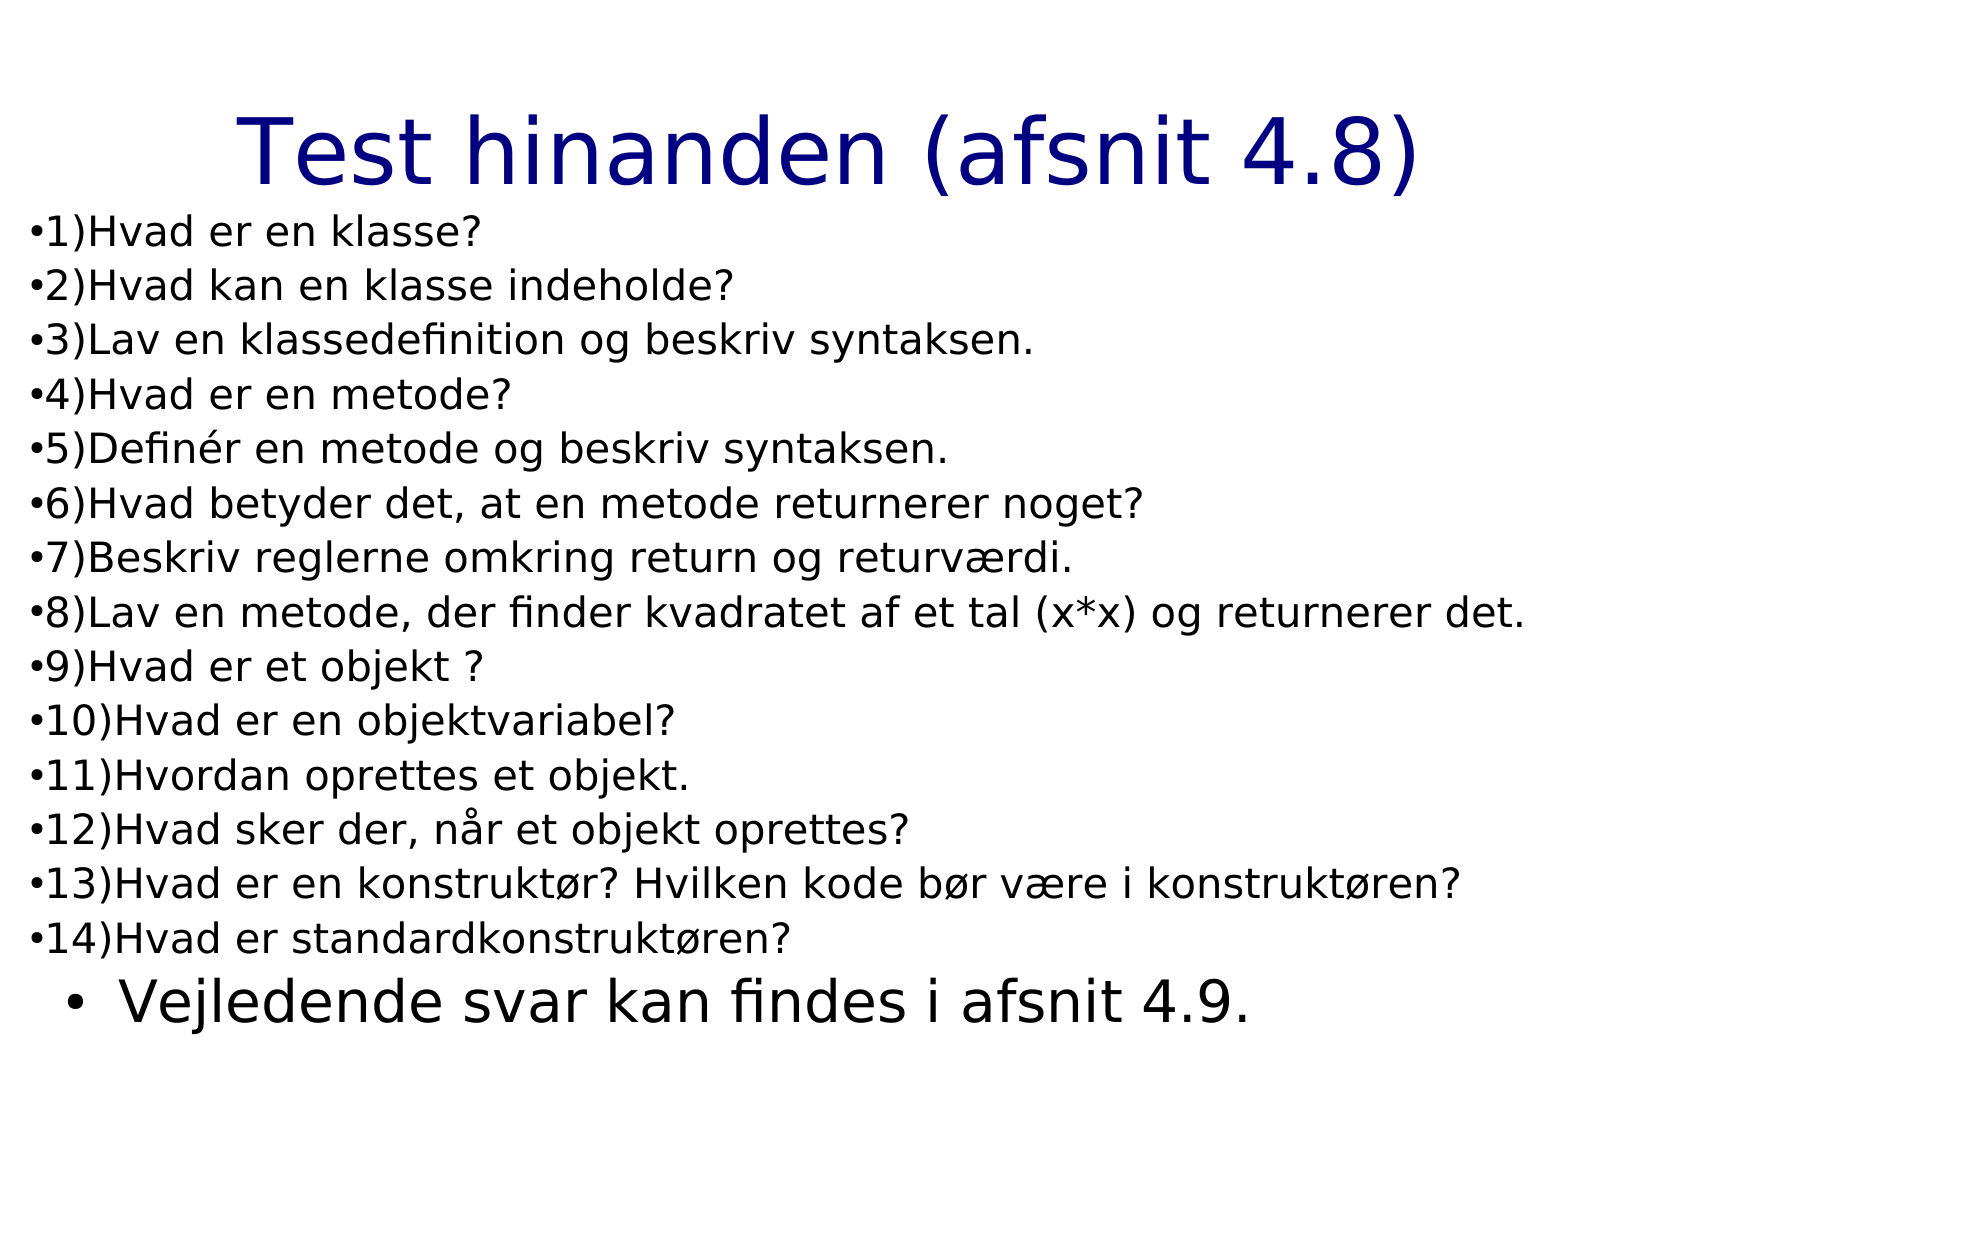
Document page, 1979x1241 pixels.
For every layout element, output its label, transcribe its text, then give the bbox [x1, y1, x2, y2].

title Test hinanden (afsnit 4.8) [30, 49, 1620, 257]
list 1)Hvad er en klasse? 2)Hvad kan en klasse indeholde? 3)Lav en klassedefinition og beskriv syntaksen. 4)Hvad er en metode? 5)Definér en metode og beskriv syntaksen. 6)Hvad betyder det, at en metode returnerer noget? 7)Beskriv reglerne omkring return og returværdi. 8)Lav en metode, der finder kvadratet af et tal (x*x) og returnerer det. 9)Hvad er et objekt ? 10)Hvad er en objektvariabel? 11)Hvordan oprettes et objekt. 12)Hvad sker der, når et objekt oprettes? 13)Hvad er en konstruktør? Hvilken kode bør være i konstruktøren? 14)Hvad er standardkonstruktøren? Vejledende svar kan findes i afsnit 4.9. [29, 207, 1591, 1037]
